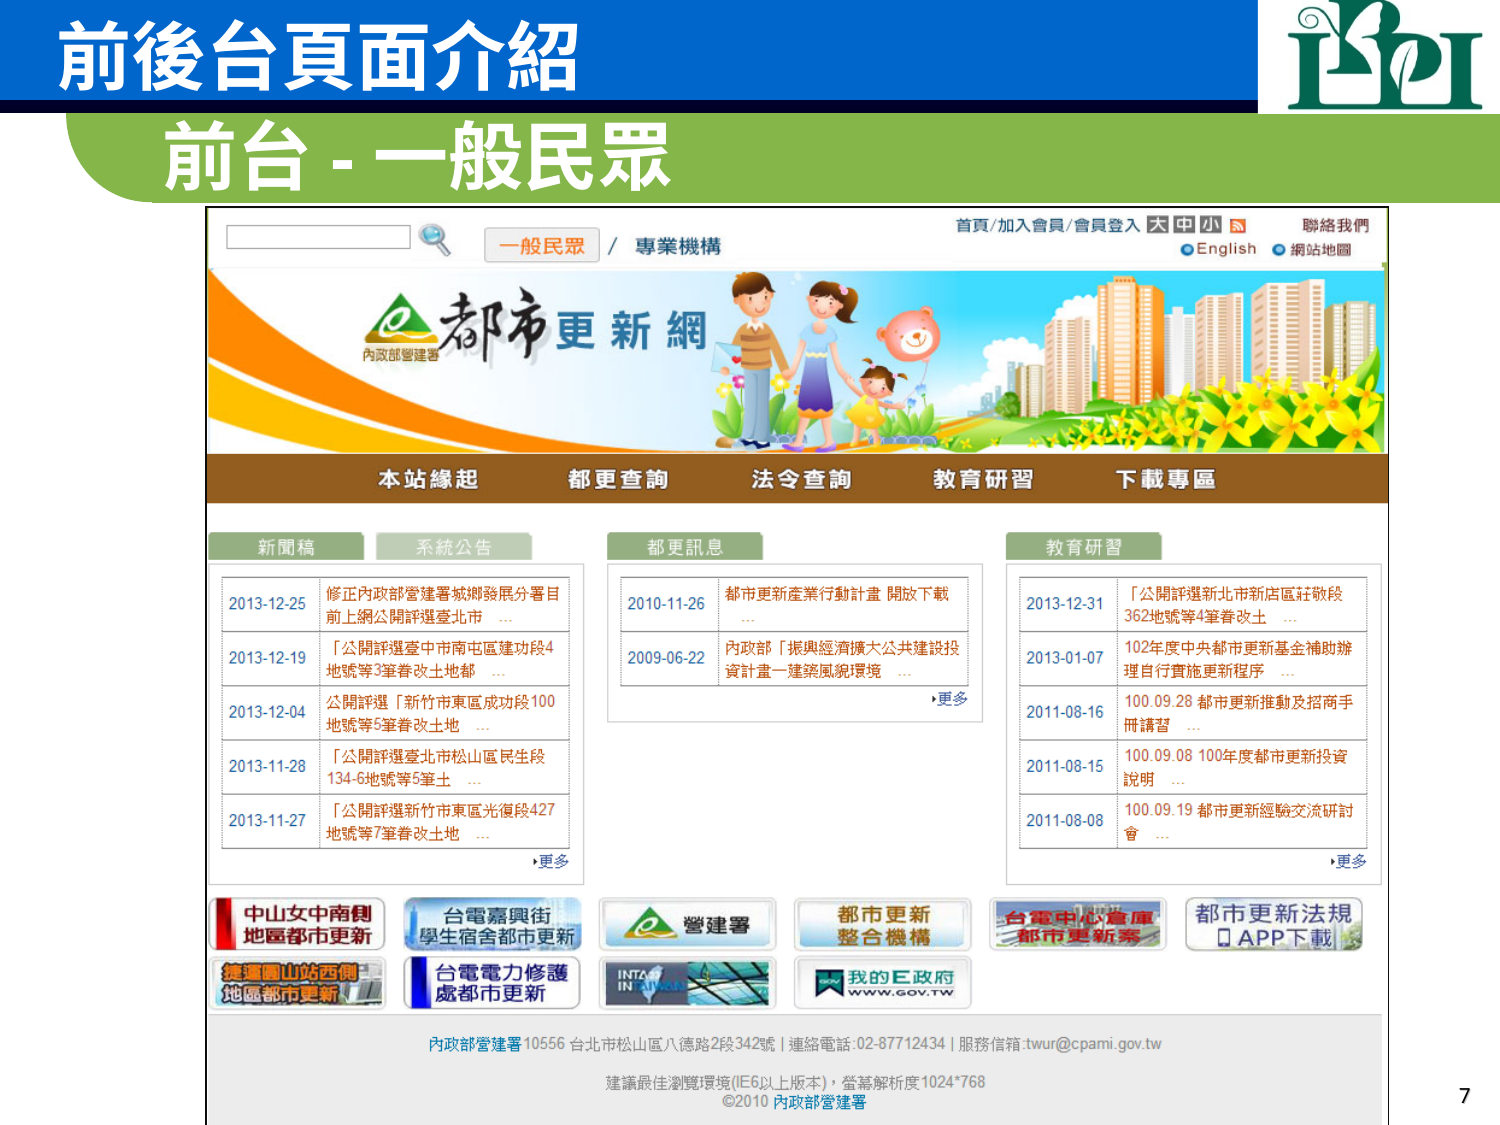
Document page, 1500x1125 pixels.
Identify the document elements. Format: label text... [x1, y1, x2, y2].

title 前台-一般民眾 [147, 101, 1436, 202]
text_box 前後台頁面介紹 [41, 1, 1329, 102]
picture [206, 207, 1388, 1125]
text_box [1399, 1074, 1500, 1125]
